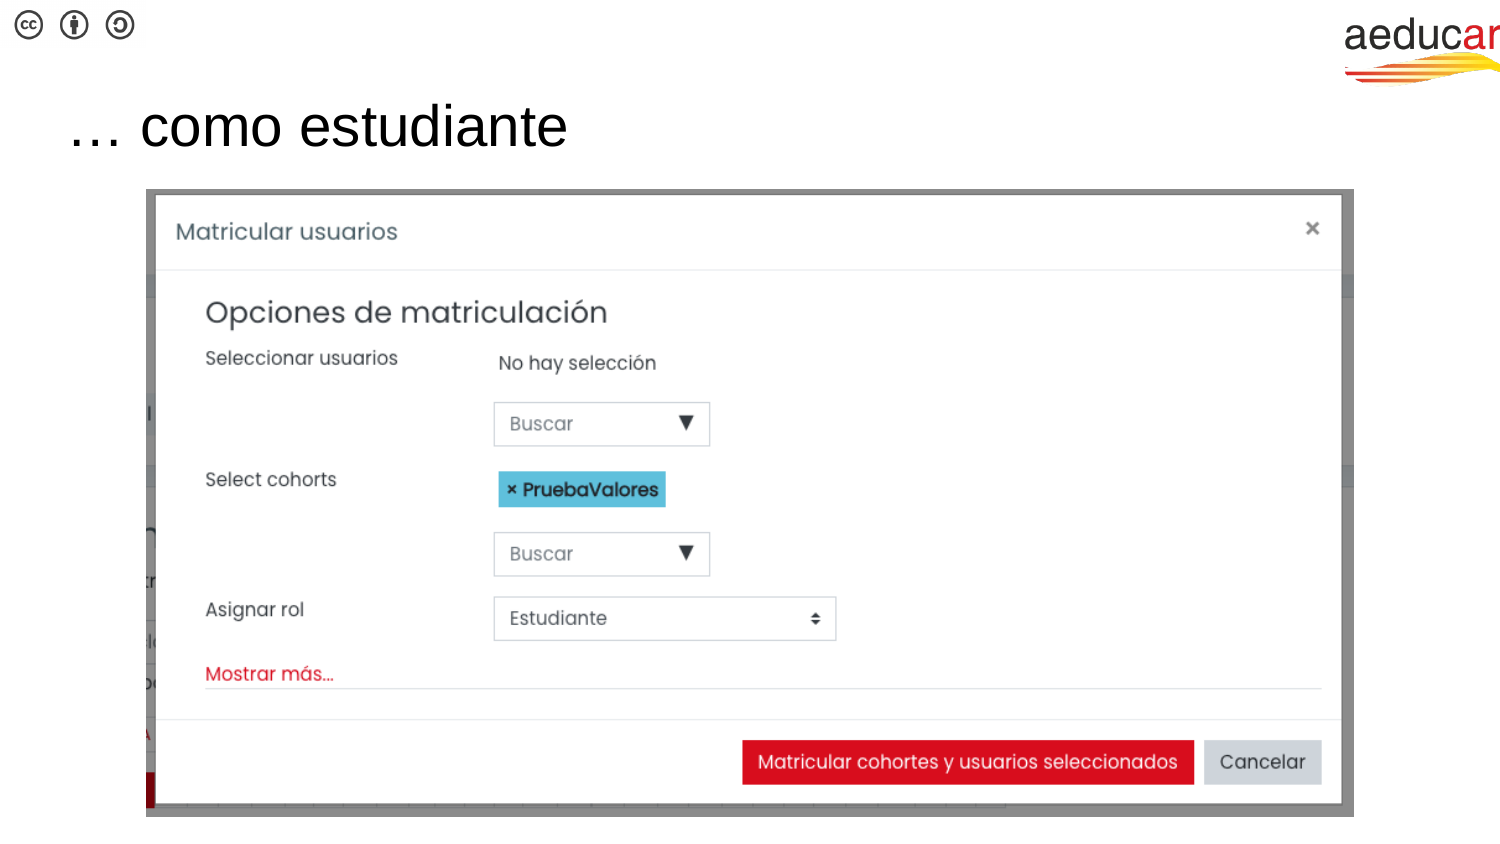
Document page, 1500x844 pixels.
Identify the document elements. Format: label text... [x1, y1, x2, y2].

picture [146, 189, 1354, 817]
title … como estudiante [51, 72, 1449, 167]
picture [0, 0, 146, 48]
picture [1344, 0, 1500, 104]
